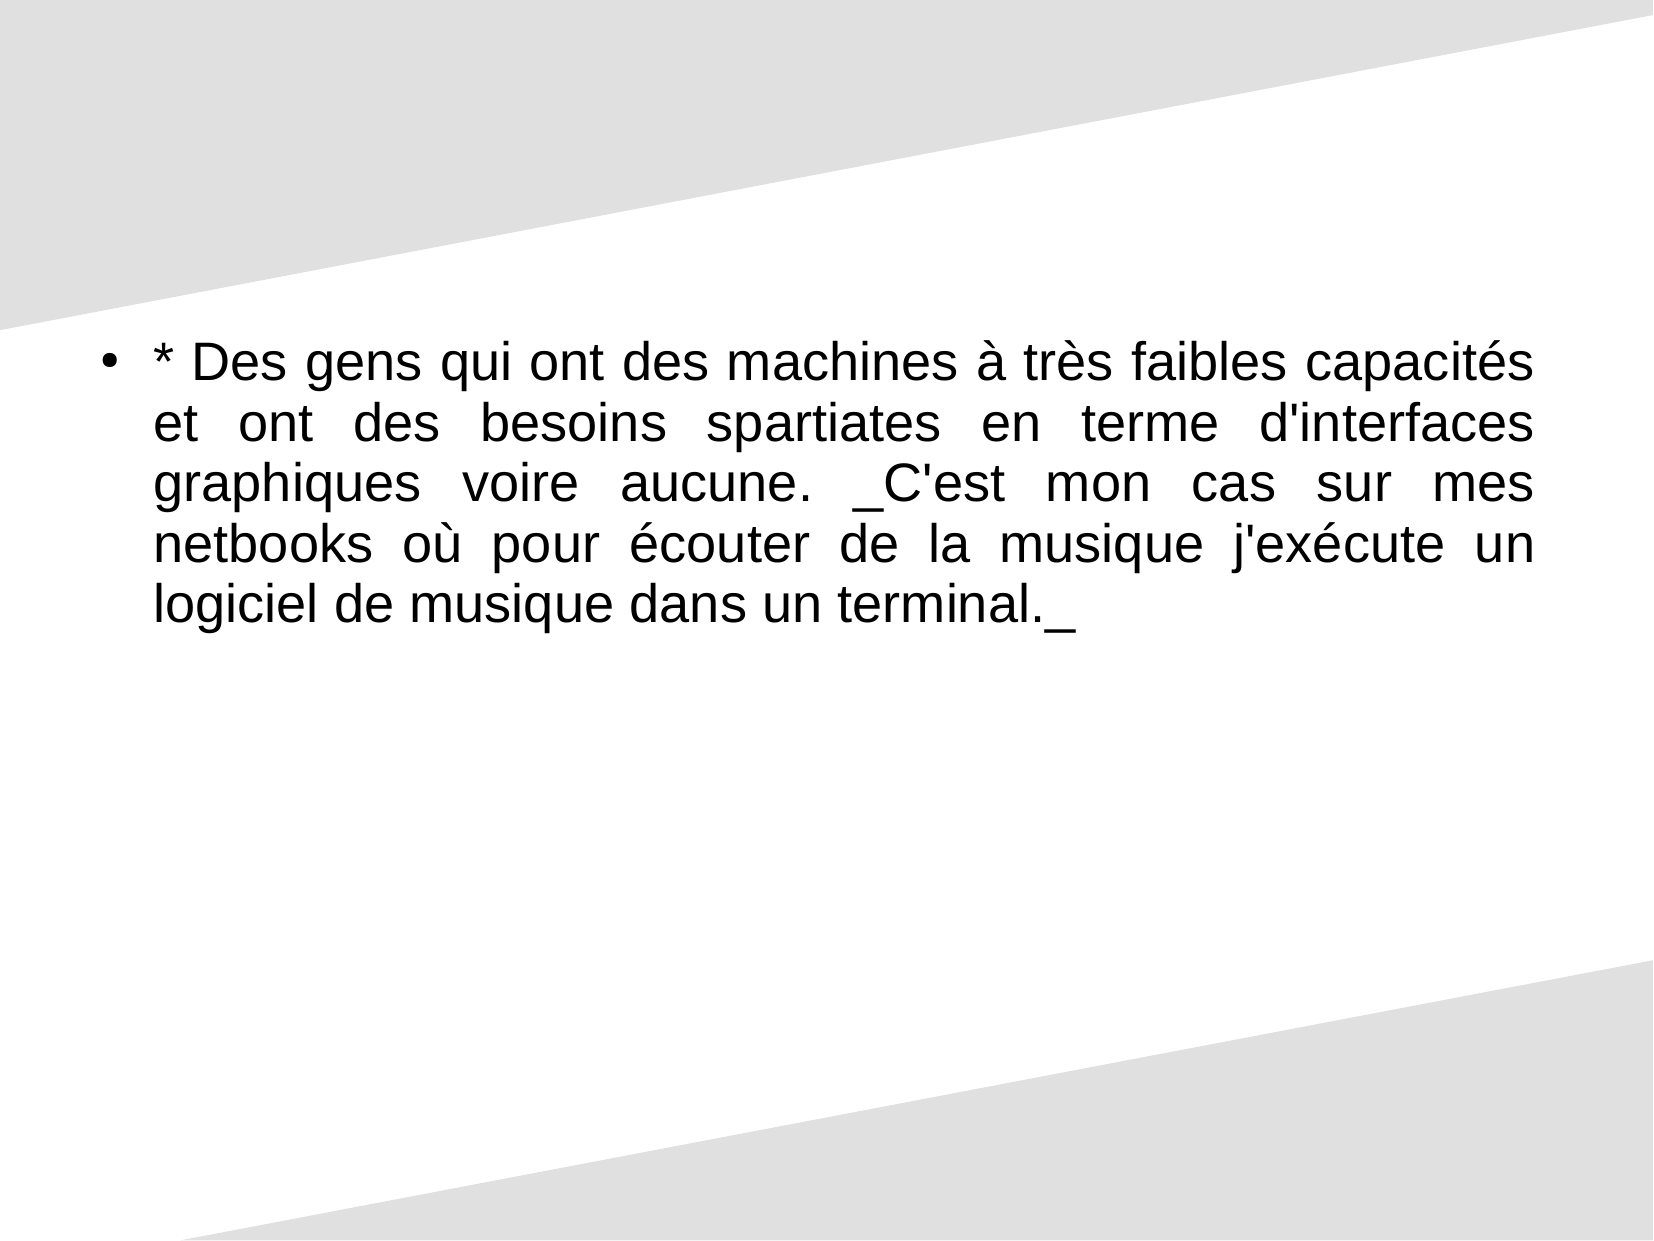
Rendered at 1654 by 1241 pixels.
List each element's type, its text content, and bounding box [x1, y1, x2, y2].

list * Des gens qui ont des machines à très faibles capacités et ont des besoins spartiates en terme d'interfaces graphiques voire aucune. _C'est mon cas sur mes netbooks où pour écouter de la musique j'exécute un logiciel de musique dans un terminal._ [82, 331, 1538, 1052]
